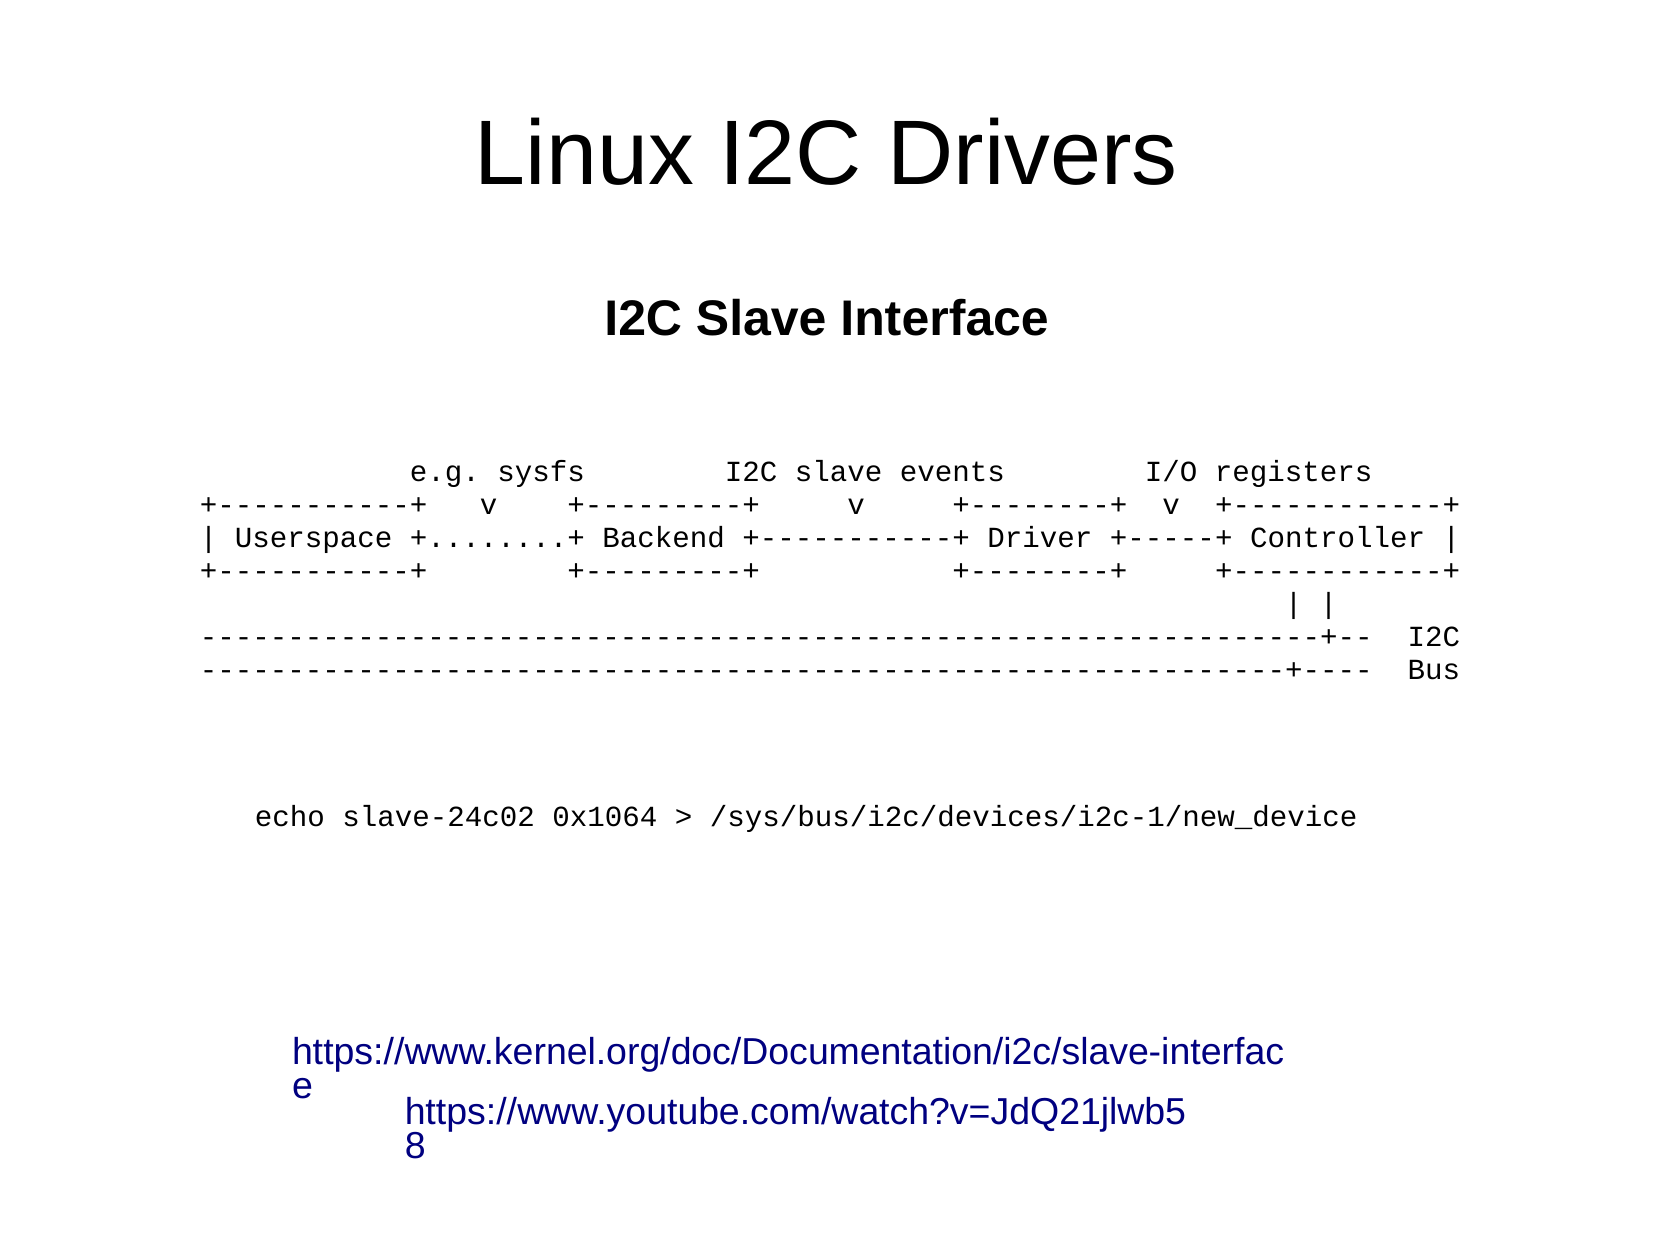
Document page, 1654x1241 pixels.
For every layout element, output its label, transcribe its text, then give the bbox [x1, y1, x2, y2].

text_box echo slave-24c02 0x1064 > /sys/bus/i2c/devices/i2c-1/new_device [240, 795, 1381, 856]
text_box https://www.kernel.org/doc/Documentation/i2c/slave-interface [277, 1023, 1321, 1081]
list I2C Slave Interface [82, 290, 1571, 1010]
text_box e.g. sysfs I2C slave events I/O registers +-----------+ v +---------+ v +--------+ v +------------+ | Userspace +........+ Backend +-----------+ Driver +-----+ Controller | +-----------+ +---------+ +--------+ +------------+ | | ----------------------------------------------------------------+-- I2C --------------------------------------------------------------+---- Bus [150, 450, 1516, 736]
title Linux I2C Drivers [82, 49, 1571, 257]
text_box https://www.youtube.com/watch?v=JdQ21jlwb58 [390, 1083, 1222, 1141]
